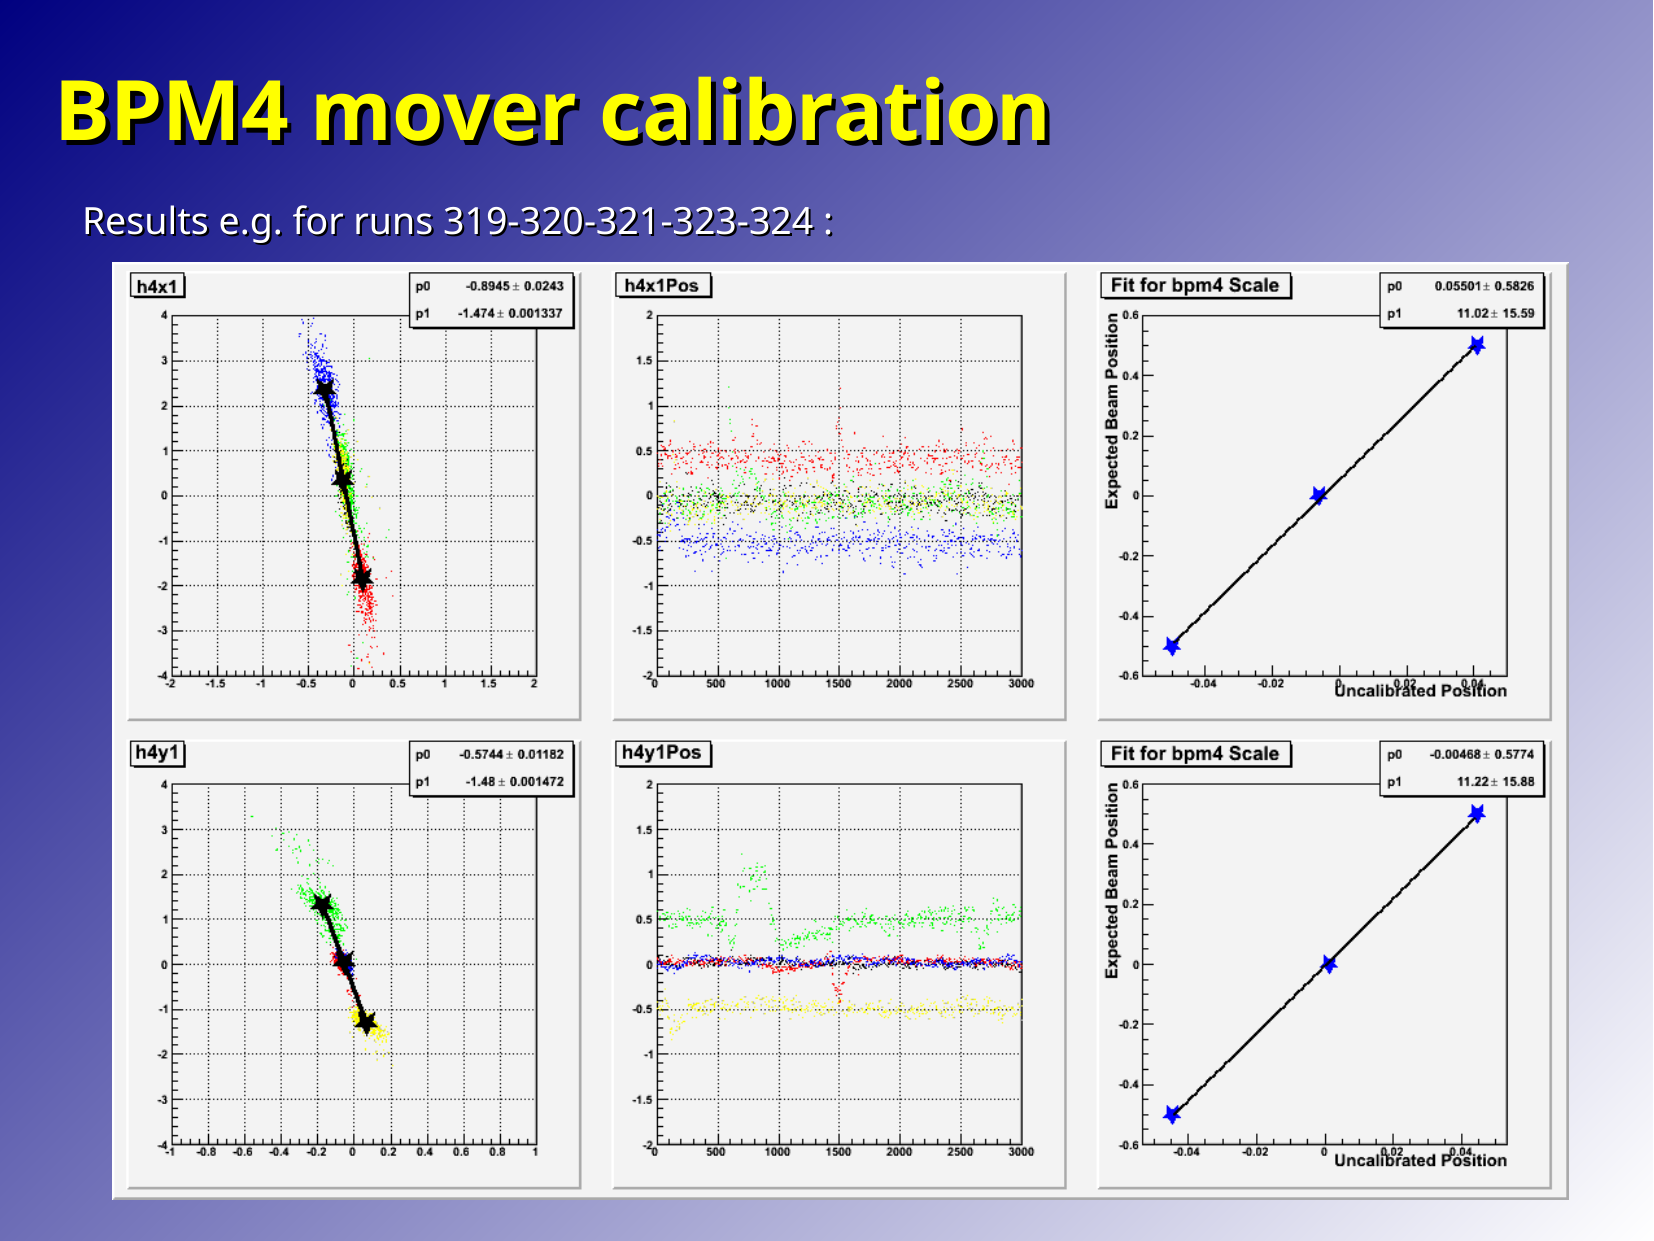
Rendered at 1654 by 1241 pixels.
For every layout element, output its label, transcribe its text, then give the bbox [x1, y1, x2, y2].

picture [112, 262, 1569, 1201]
text_box BPM4 mover calibration [39, 44, 1538, 162]
text_box Results e.g. for runs 319-320-321-323-324 : [67, 187, 826, 248]
